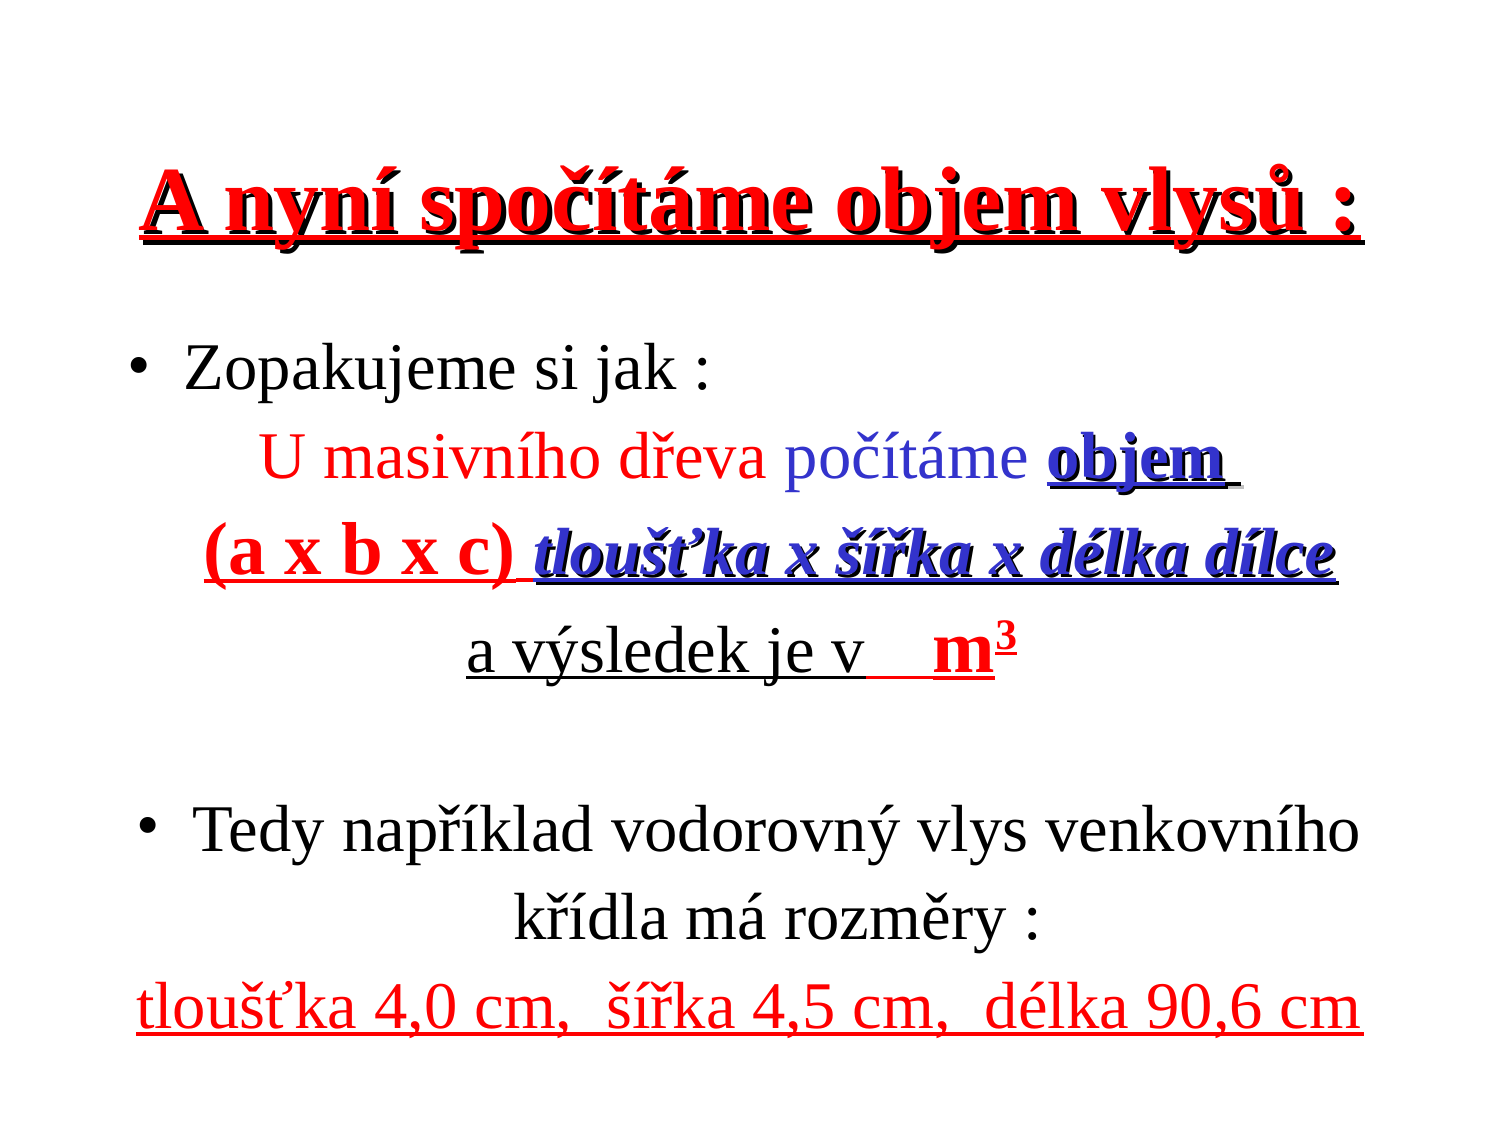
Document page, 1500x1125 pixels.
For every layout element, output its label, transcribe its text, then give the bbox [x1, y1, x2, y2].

list Zopakujeme si jak : U masivního dřeva počítáme objem (a x b x c) tloušťka x šířka x délka dílce a výsledek je v m3 Tedy například vodorovný vlys venkovního křídla má rozměry : tloušťka 4,0 cm, šířka 4,5 cm, délka 90,6 cm [112, 324, 1388, 1125]
title A nyní spočítáme objem vlysů : [112, 99, 1388, 288]
